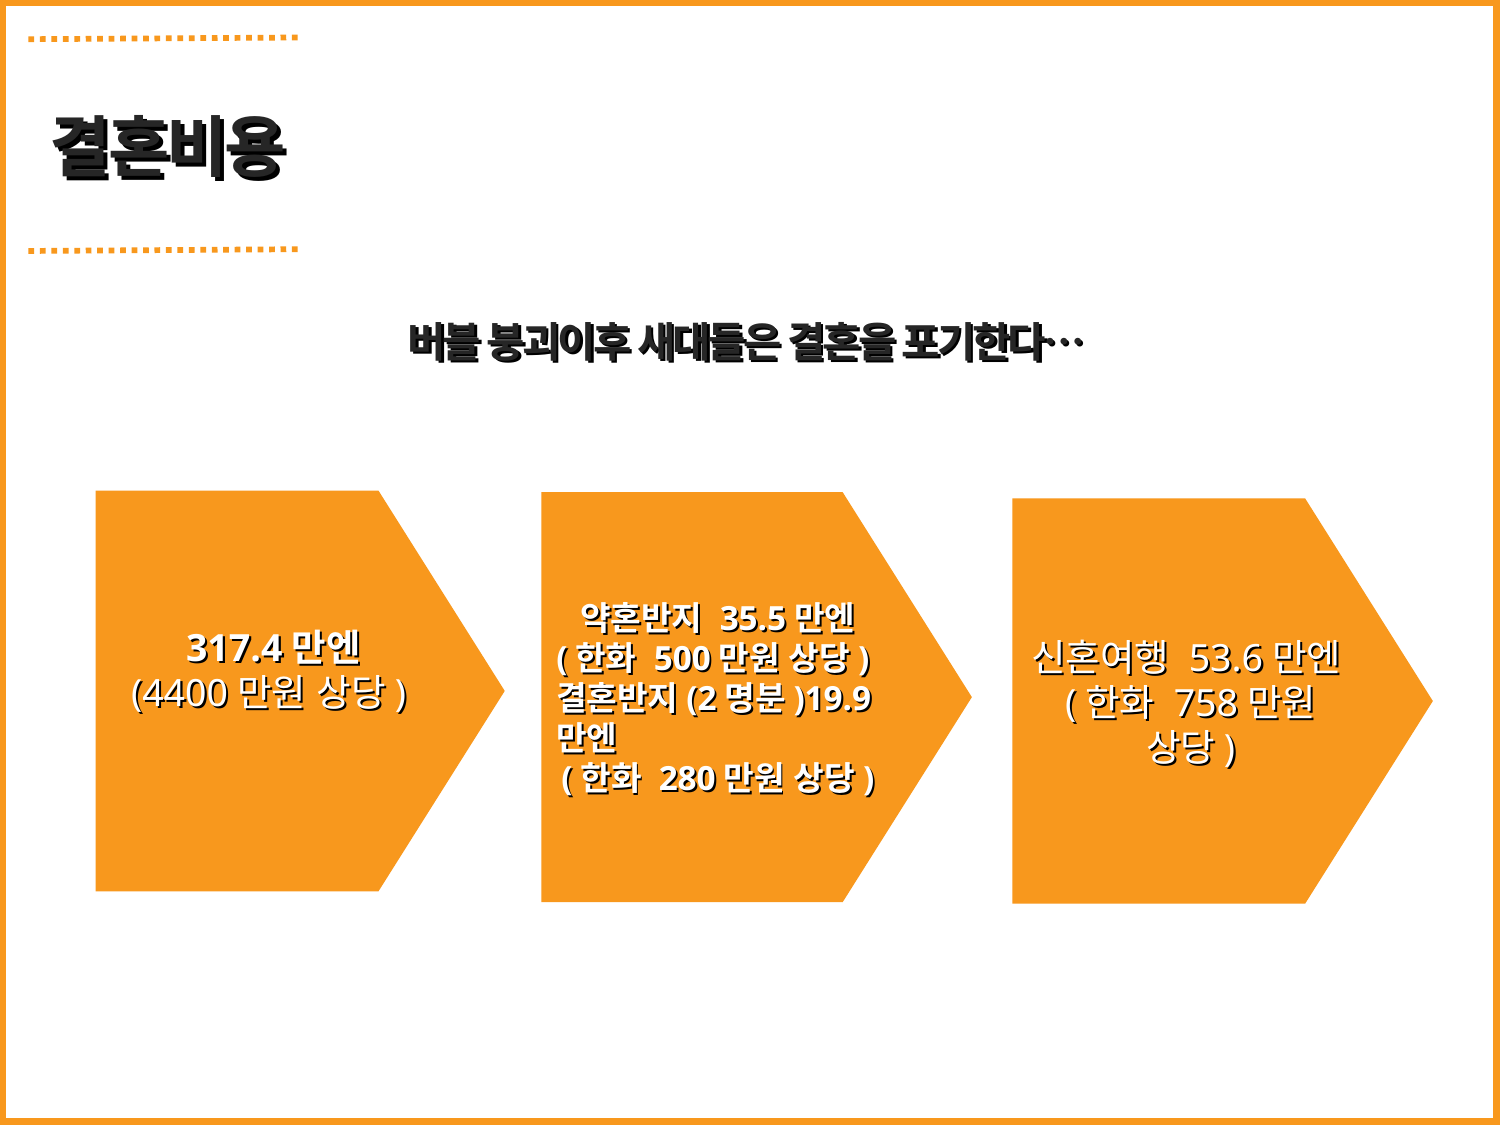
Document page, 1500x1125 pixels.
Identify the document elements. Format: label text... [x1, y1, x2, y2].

text_box 317.4만엔 (4400만원 상당) [95, 490, 505, 892]
text_box 약혼반지 35.5만엔 (한화 500만원 상당) 결혼반지(2명분)19.9만엔 (한화 280만원 상당) [541, 492, 972, 903]
text_box 결혼비용 [23, 97, 313, 194]
text_box 버블 붕괴이후 새대들은 결혼을 포기한다… [197, 307, 1296, 374]
text_box 신혼여행 53.6만엔(한화 758만원 상당) [1012, 498, 1433, 904]
